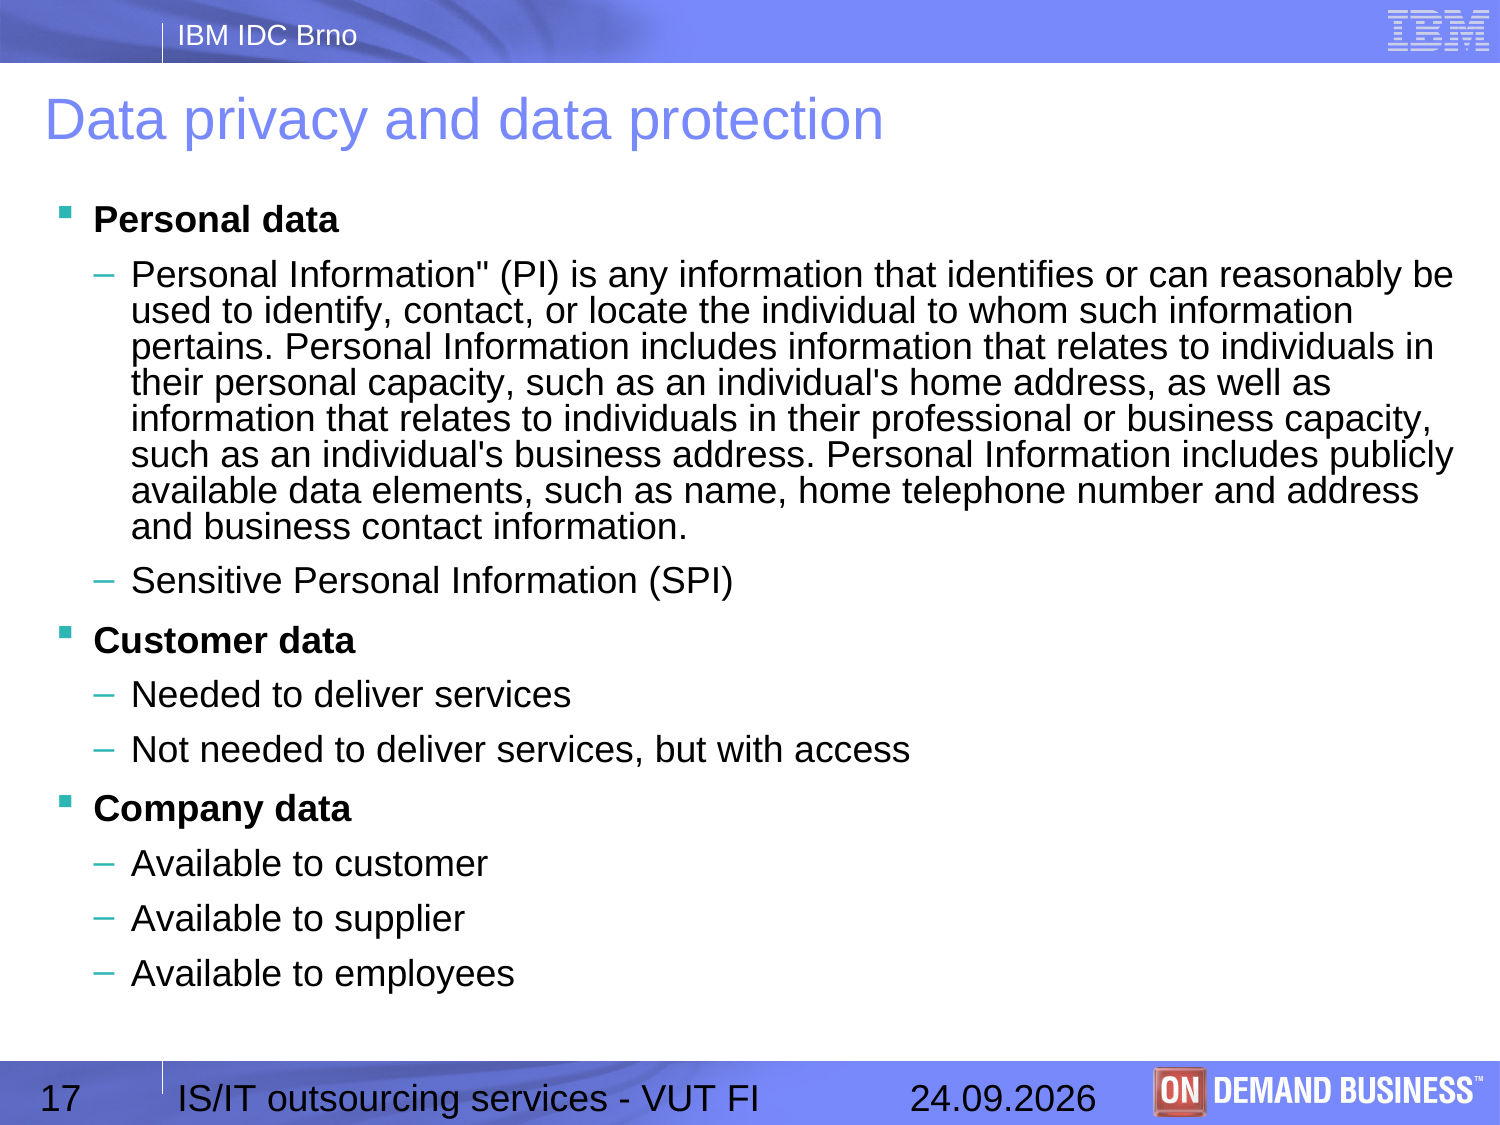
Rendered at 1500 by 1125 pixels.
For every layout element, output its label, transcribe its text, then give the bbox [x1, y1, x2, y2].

picture [0, 0, 1500, 63]
title Data privacy and data protection [29, 78, 1383, 160]
list Personal data Personal Information" (PI) is any information that identifies or can reasonably be used to identify, contact, or locate the individual to whom such information pertains. Personal Information includes information that relates to individuals in their personal capacity, such as an individual's home address, as well as information that relates to individuals in their professional or business capacity, such as an individual's business address. Personal Information includes publicly available data elements, such as name, home telephone number and address and business contact information. Sensitive Personal Information (SPI) Customer data Needed to deliver services Not needed to deliver services, but with access Company data Available to customer Available to supplier Available to employees [41, 196, 1500, 1071]
picture [0, 1061, 1500, 1125]
